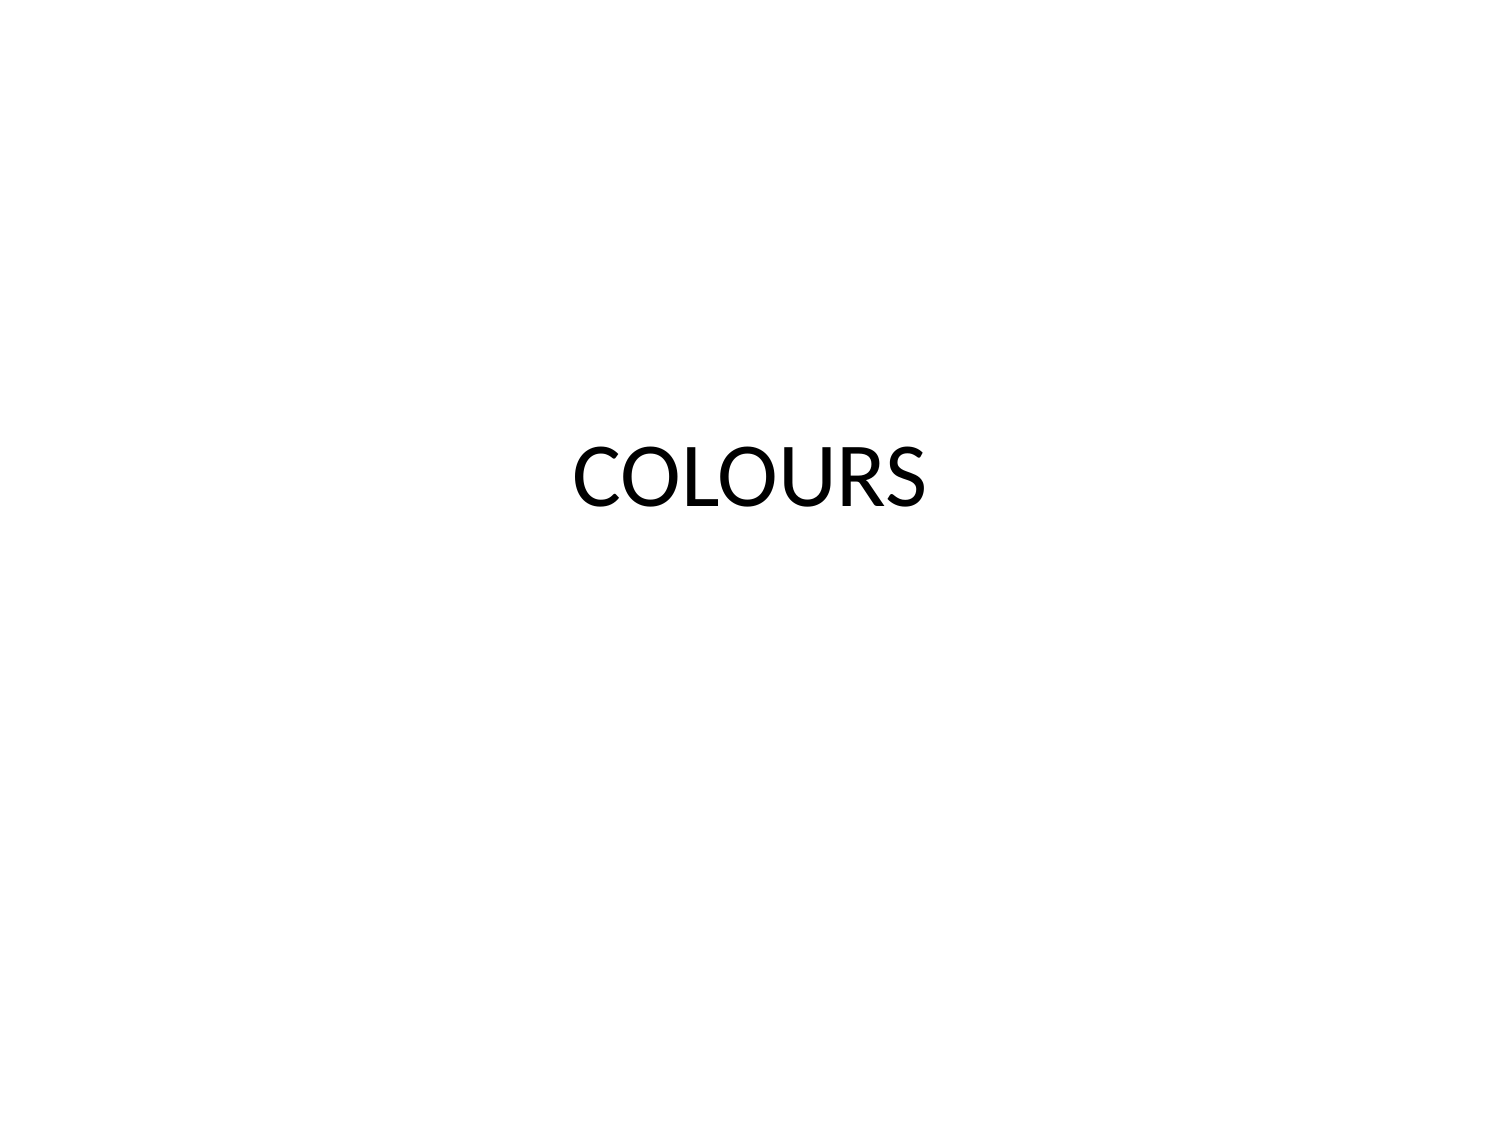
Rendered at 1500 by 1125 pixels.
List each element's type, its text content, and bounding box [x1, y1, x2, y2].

title COLOURS [112, 349, 1388, 591]
